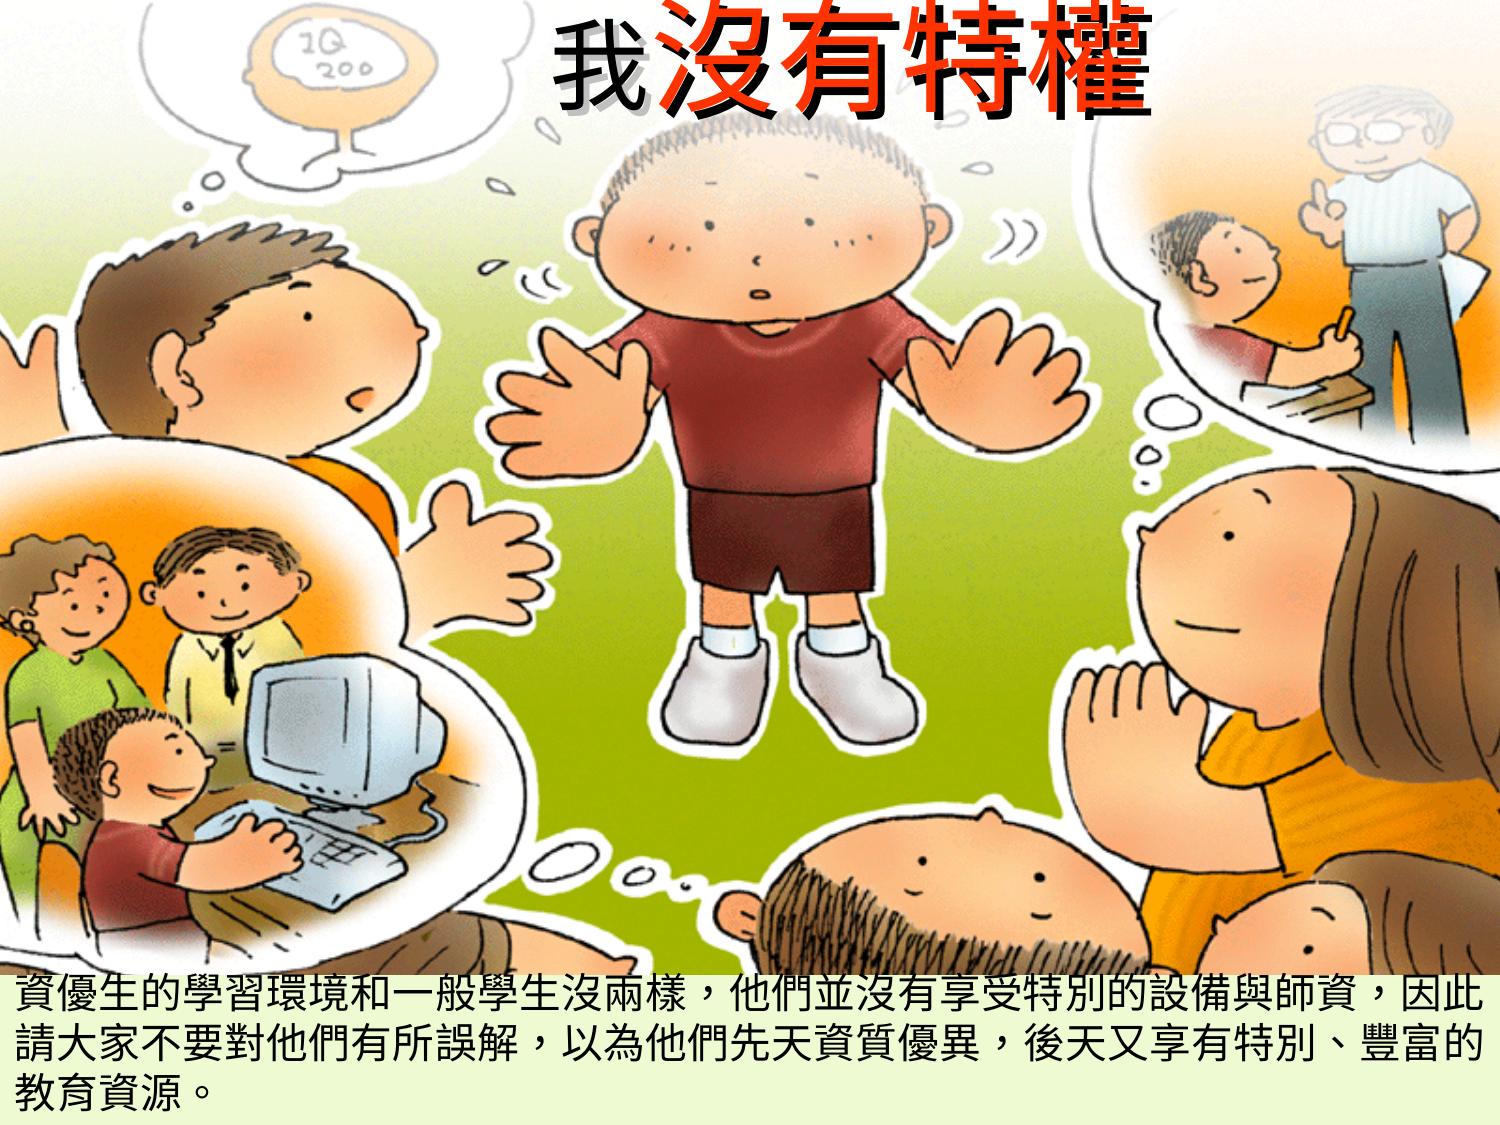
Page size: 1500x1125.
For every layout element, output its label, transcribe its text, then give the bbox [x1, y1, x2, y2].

subtitle 資優生的學習環境和一般學生沒兩樣，他們並沒有享受特別的設備與師資，因此，請大家不要對他們有所誤解，以為他們先天資質優異，後天又享有特別、豐富的教育資源。 [0, 975, 1500, 1125]
title 我沒有特權 [424, 0, 1275, 138]
picture [0, 0, 1500, 975]
